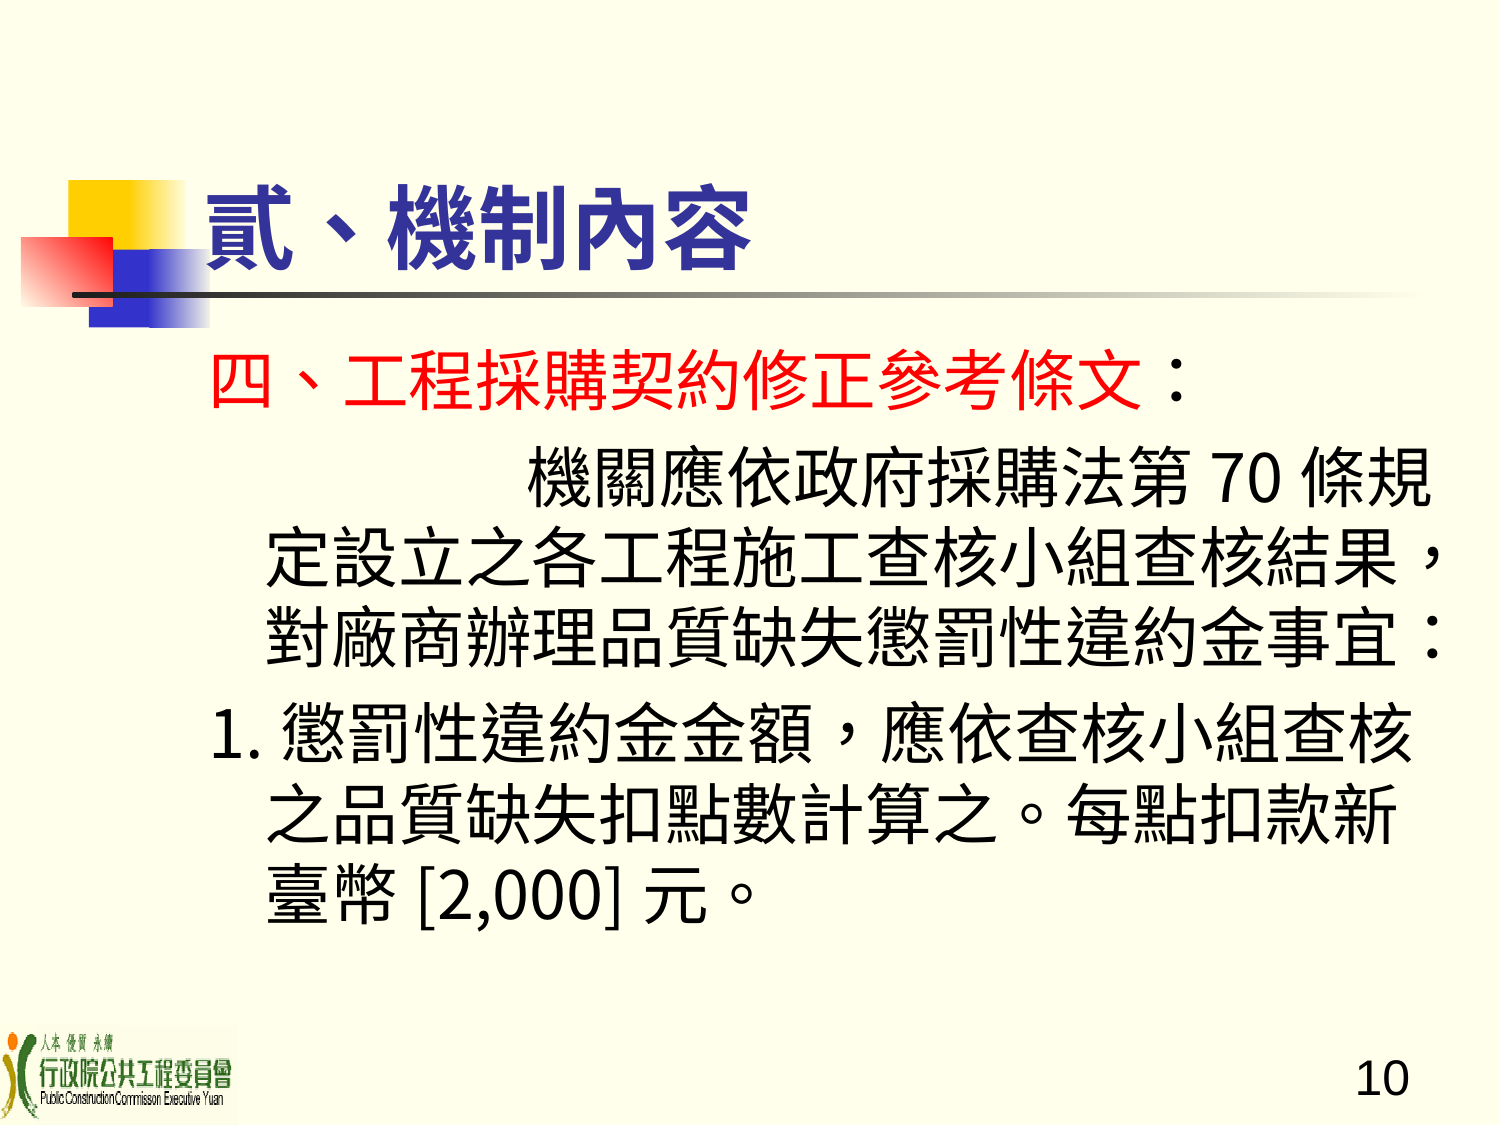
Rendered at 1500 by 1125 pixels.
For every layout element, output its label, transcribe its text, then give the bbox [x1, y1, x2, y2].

picture [0, 1024, 238, 1125]
list 四、工程採購契約修正參考條文： 機關應依政府採購法第70條規定設立之各工程施工查核小組查核結果，對廠商辦理品質缺失懲罰性違約金事宜： 1.懲罰性違約金金額，應依查核小組查核之品質缺失扣點數計算之。每點扣款新臺幣[2,000]元。 [193, 331, 1469, 1007]
title 貳、機制內容 [188, 101, 1468, 289]
